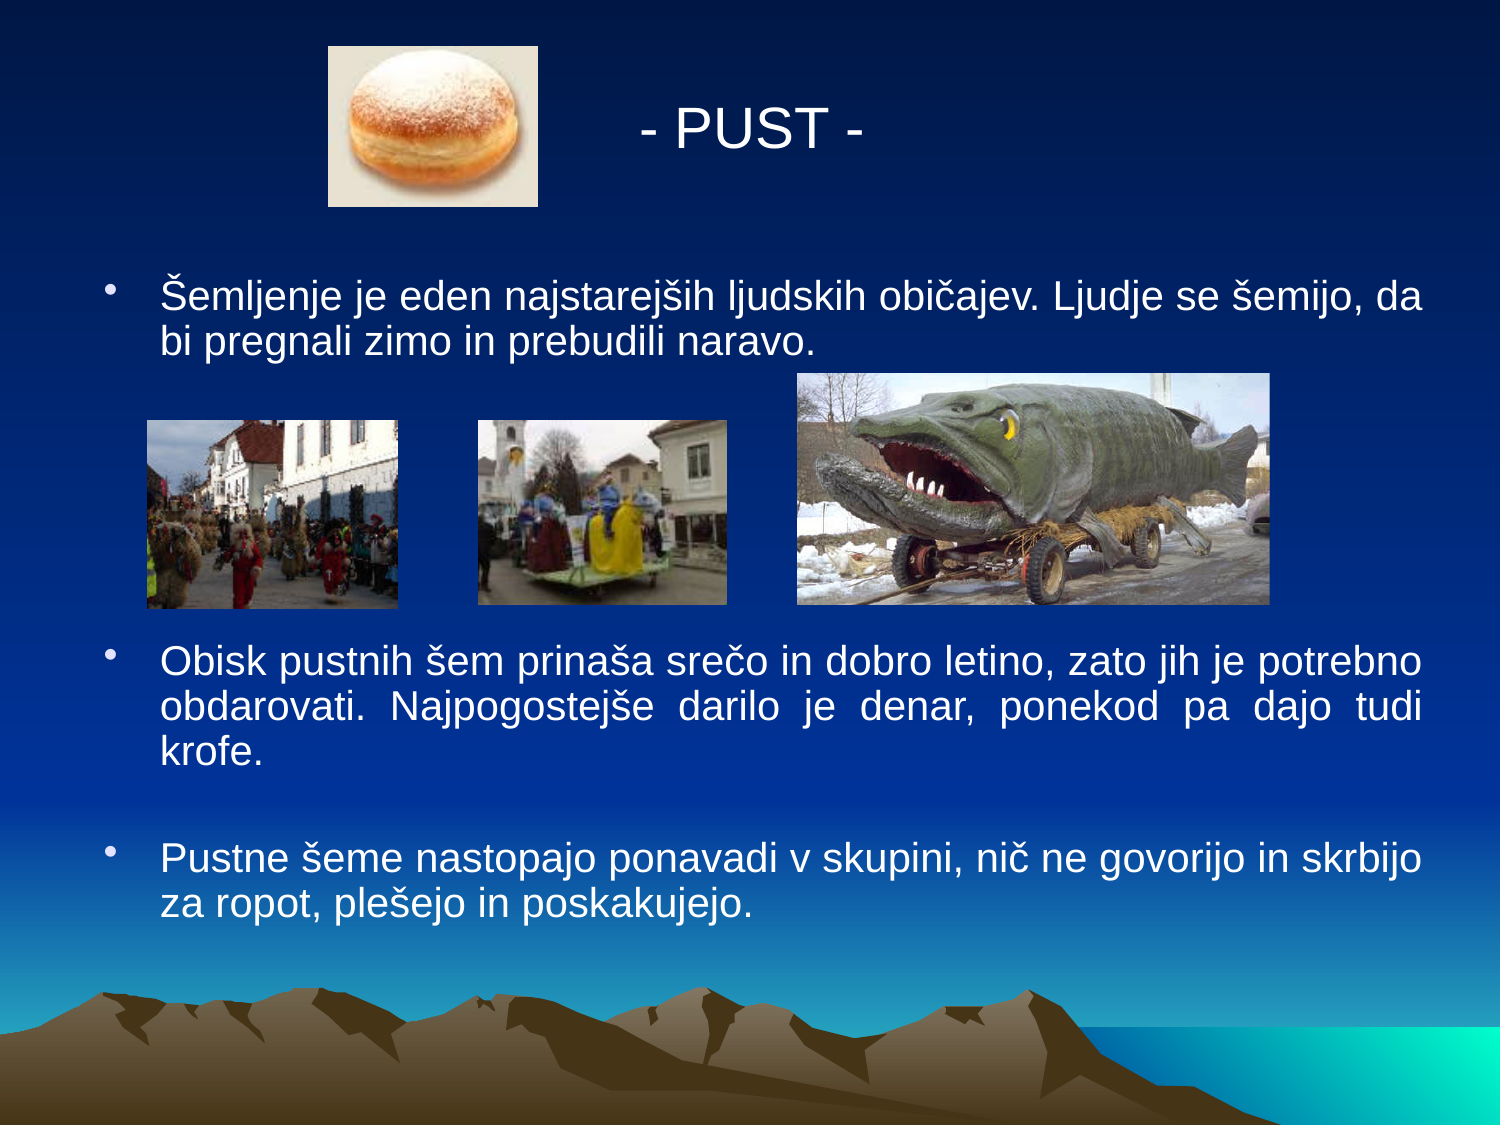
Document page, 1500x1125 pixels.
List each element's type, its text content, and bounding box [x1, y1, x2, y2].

title - PUST - [76, 31, 1427, 219]
picture [797, 373, 1270, 605]
picture [147, 420, 398, 609]
list Šemljenje je eden najstarejših ljudskih običajev. Ljudje se šemijo, da bi pregnali zimo in prebudili naravo. Obisk pustnih šem prinaša srečo in dobro letino, zato jih je potrebno obdarovati. Najpogostejše darilo je denar, ponekod pa dajo tudi krofe. Pustne šeme nastopajo ponavadi v skupini, nič ne govorijo in skrbijo za ropot, plešejo in poskakujejo. [88, 267, 1439, 1005]
picture [478, 420, 727, 605]
